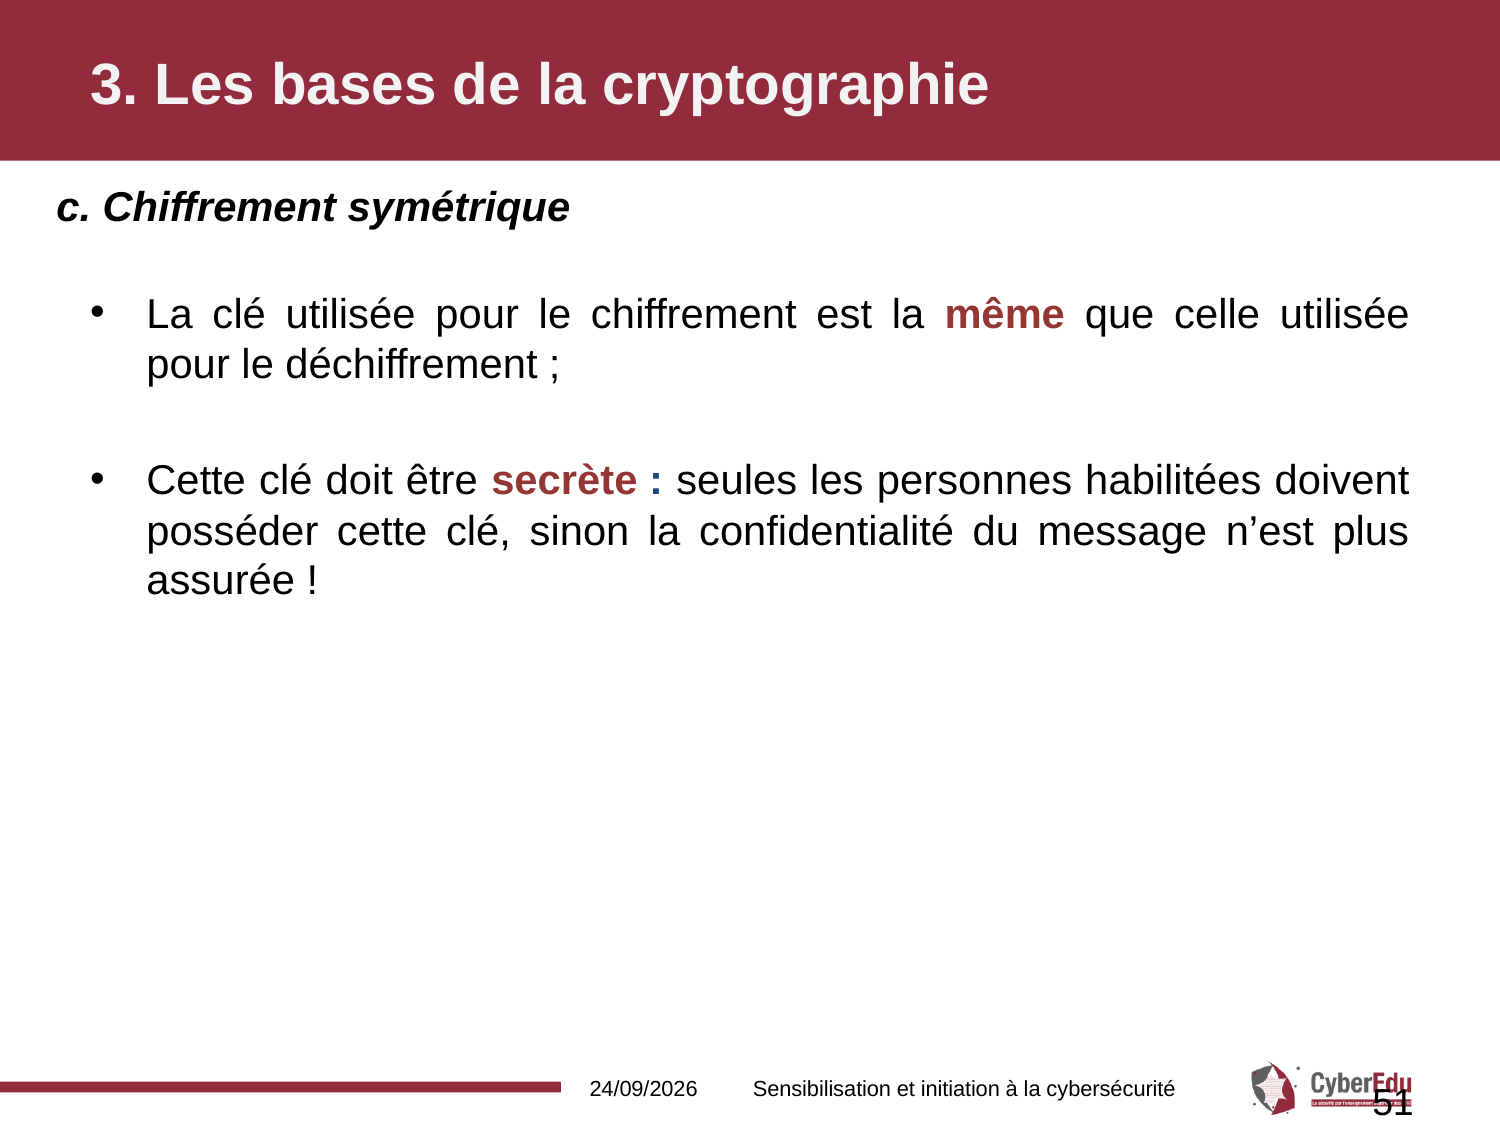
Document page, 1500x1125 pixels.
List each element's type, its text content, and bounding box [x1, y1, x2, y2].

list La clé utilisée pour le chiffrement est la même que celle utilisée pour le déchiffrement ; Cette clé doit être secrète : seules les personnes habilitées doivent posséder cette clé, sinon la confidentialité du message n’est plus assurée ! [75, 278, 1425, 1035]
picture [1246, 1060, 1412, 1115]
text_box c. Chiffrement symétrique [41, 172, 1471, 268]
title 3. Les bases de la cryptographie [75, 1, 1425, 161]
slide_number 15/11/2020 [561, 1057, 727, 1118]
footer Sensibilisation et initiation à la cybersécurité [738, 1057, 1236, 1118]
